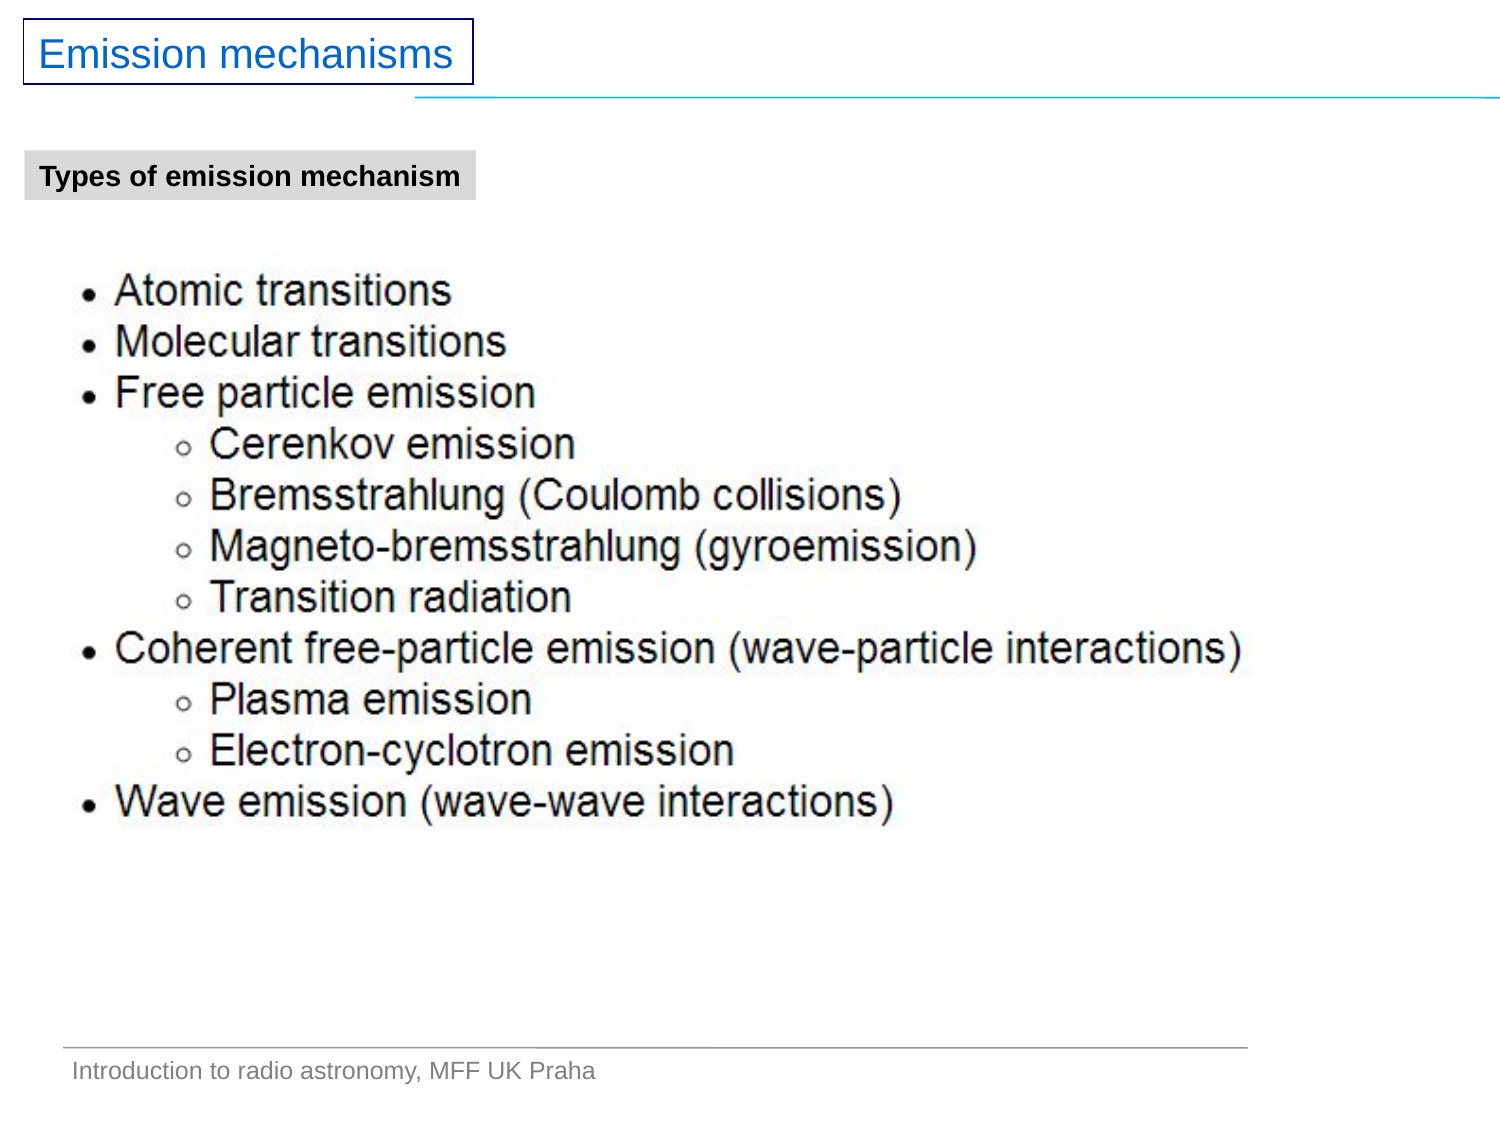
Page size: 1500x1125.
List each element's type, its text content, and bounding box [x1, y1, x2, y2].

picture [41, 253, 1297, 851]
text_box Emission mechanisms [23, 18, 473, 85]
text_box Types of emission mechanism [24, 150, 476, 201]
